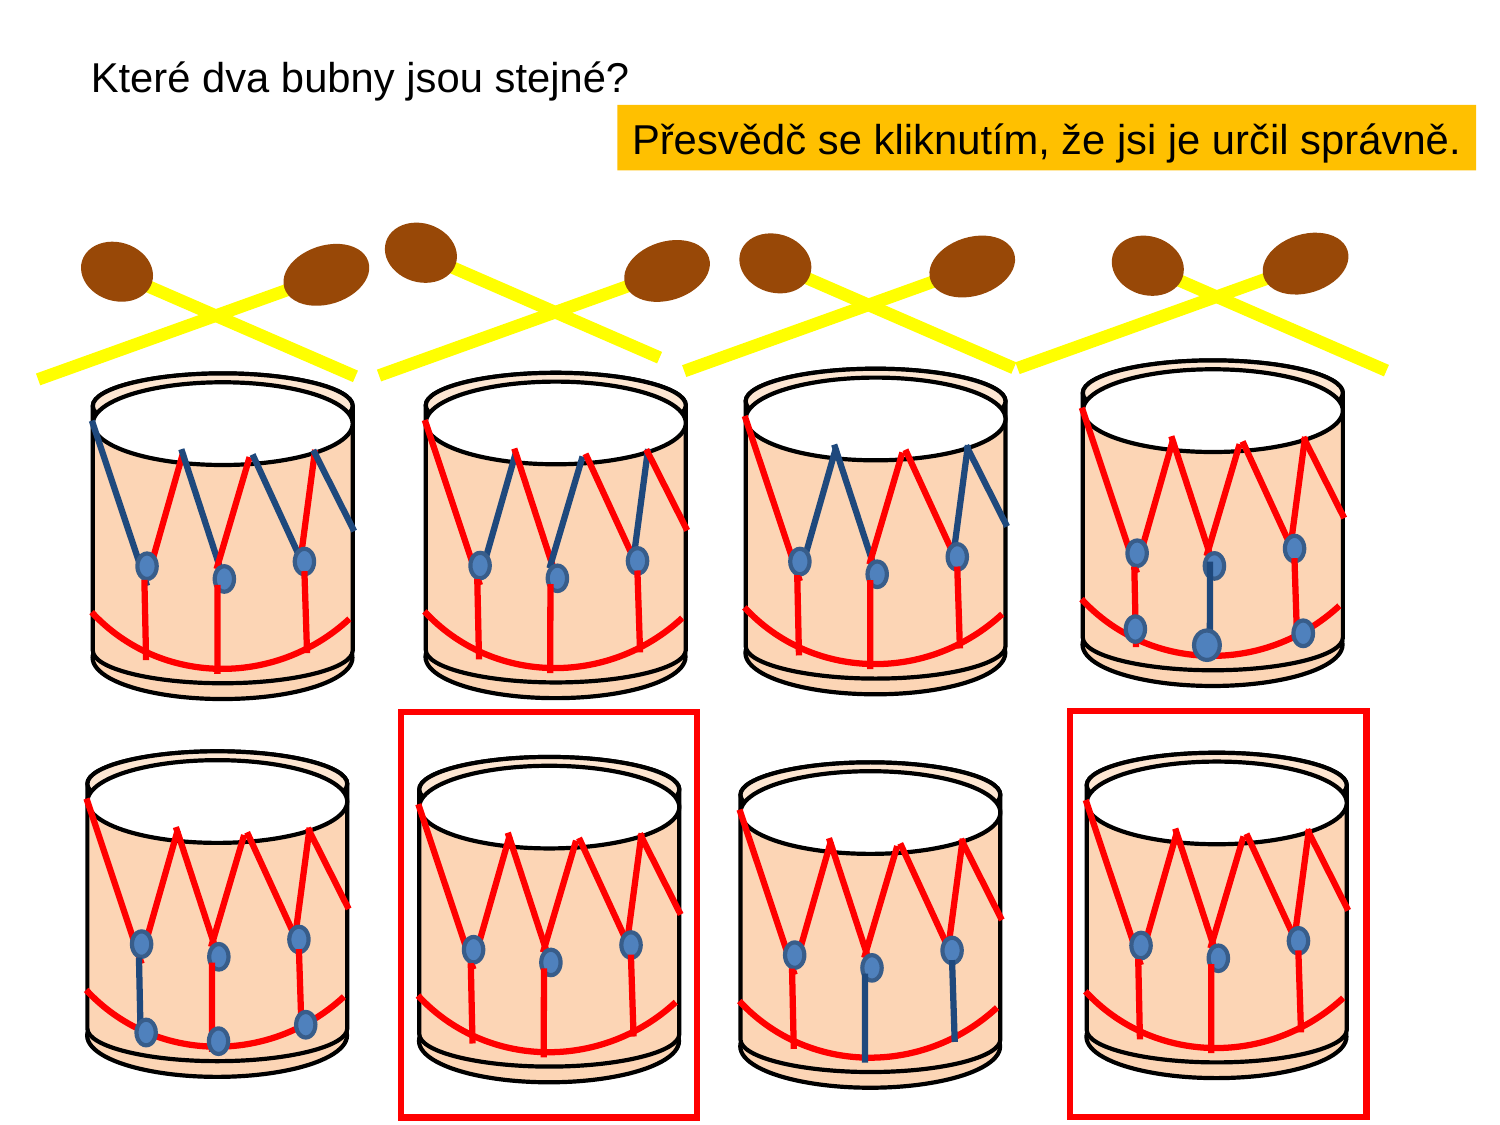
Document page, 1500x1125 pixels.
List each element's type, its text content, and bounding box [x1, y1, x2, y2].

text_box > [419, 756, 680, 797]
text_box [92, 382, 353, 700]
text_box [425, 381, 686, 699]
text_box [626, 242, 708, 300]
text_box [87, 760, 348, 1077]
text_box Které dva bubny jsou stejné? [76, 42, 907, 109]
text_box > [87, 751, 348, 791]
text_box > [1086, 752, 1347, 793]
text_box [83, 243, 151, 300]
text_box Přesvědč se kliknutím, že jsi je určil správně. [617, 104, 1477, 171]
text_box [1264, 234, 1347, 293]
text_box [745, 377, 1006, 695]
text_box [741, 235, 810, 292]
text_box [418, 765, 680, 1083]
text_box [740, 771, 1001, 1088]
text_box [1113, 237, 1182, 294]
text_box [386, 224, 455, 281]
text_box > [1082, 360, 1343, 400]
text_box [931, 237, 1013, 296]
text_box [1086, 761, 1347, 1079]
text_box > [425, 372, 686, 413]
text_box [285, 246, 368, 304]
text_box > [92, 373, 353, 413]
text_box > [745, 368, 1006, 409]
text_box [1082, 369, 1343, 686]
text_box > [740, 762, 1001, 803]
